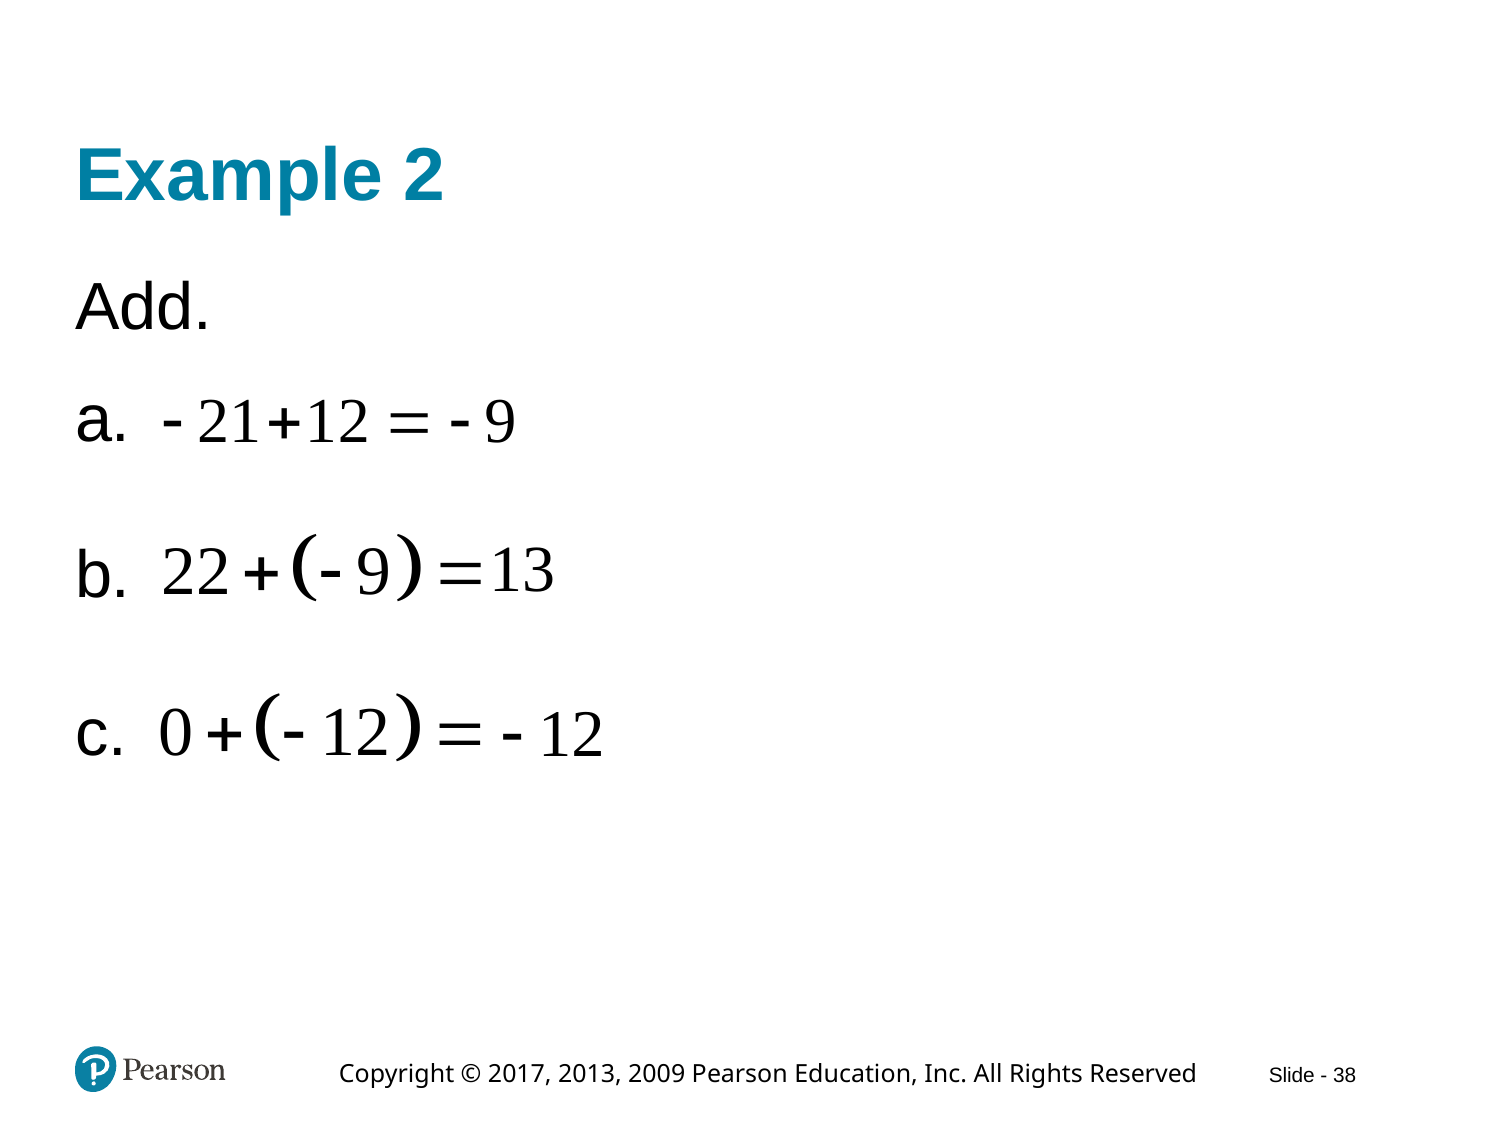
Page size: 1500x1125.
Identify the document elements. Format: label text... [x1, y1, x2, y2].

list b. [75, 530, 137, 609]
chart [497, 703, 609, 762]
chart [154, 688, 477, 788]
list Add. [75, 262, 254, 338]
chart [491, 539, 559, 600]
list a. [75, 374, 137, 459]
list c. [75, 688, 137, 761]
title Example 2 [75, 35, 1425, 216]
chart [444, 391, 520, 451]
chart [157, 391, 425, 448]
chart [156, 528, 475, 627]
